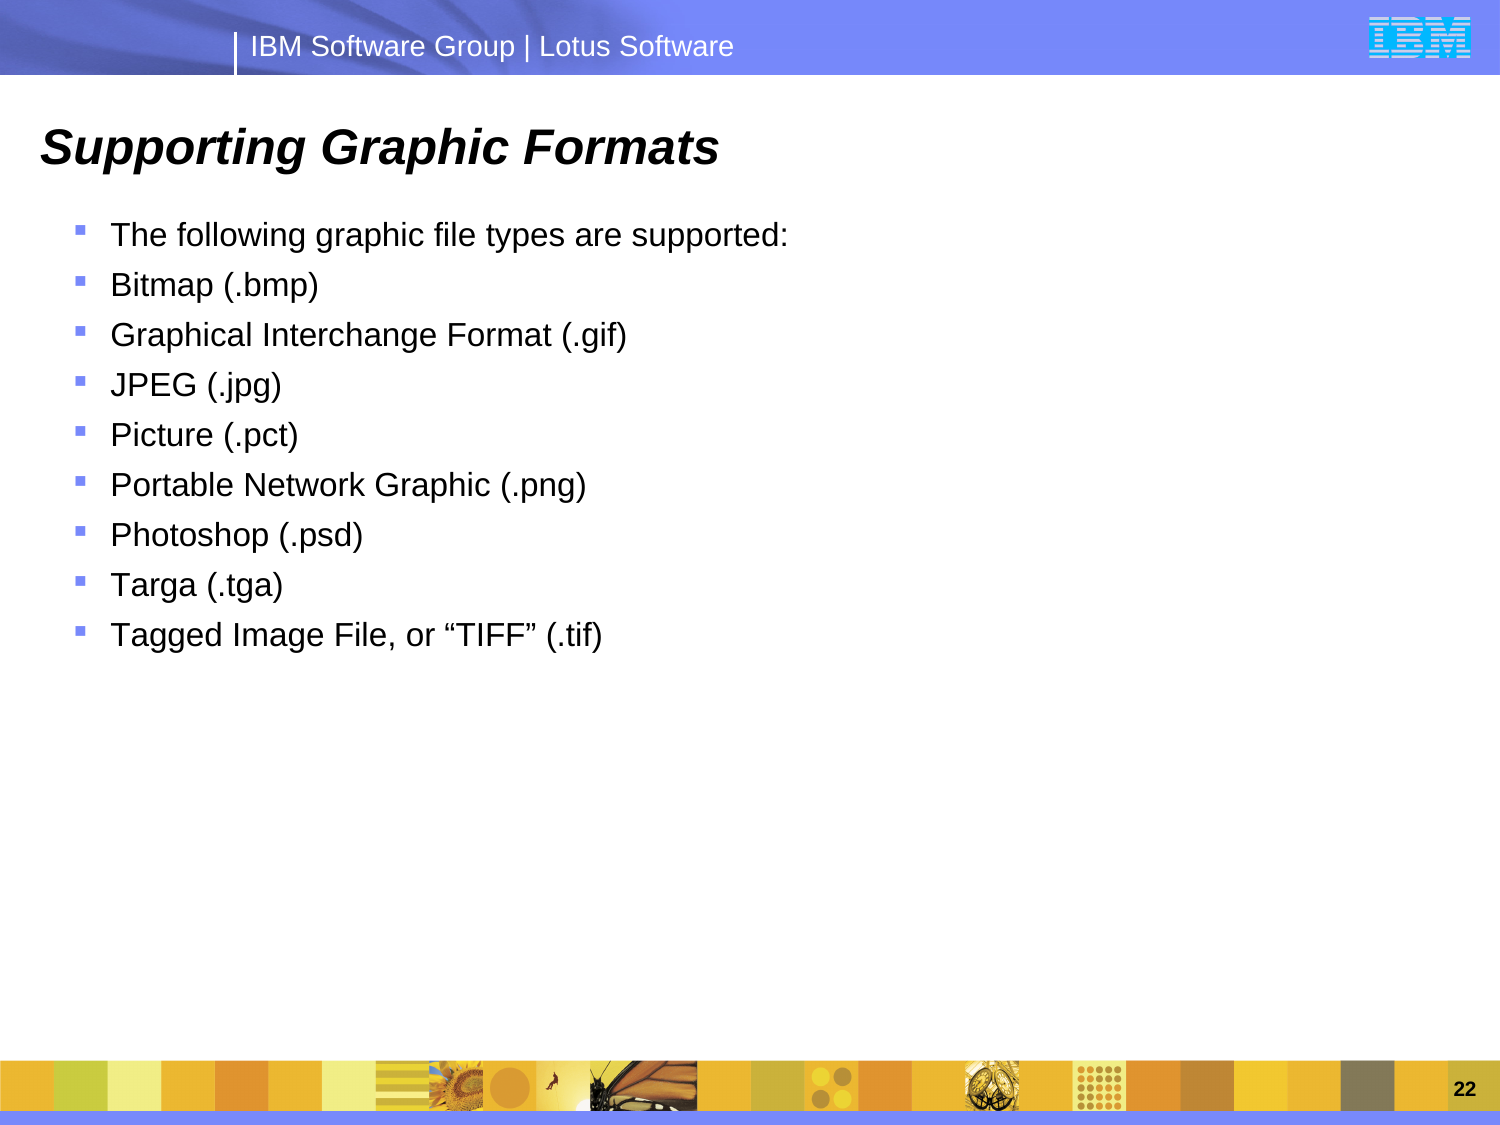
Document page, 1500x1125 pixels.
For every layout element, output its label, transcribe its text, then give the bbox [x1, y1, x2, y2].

picture [0, 0, 1500, 75]
list The following graphic file types are supported: Bitmap (.bmp) Graphical Interchange Format (.gif) JPEG (.jpg) Picture (.pct) Portable Network Graphic (.png) Photoshop (.psd) Targa (.tga) Tagged Image File, or “TIFF” (.tif) [57, 210, 1434, 1029]
picture [0, 1060, 1500, 1111]
title Supporting Graphic Formats [25, 114, 1378, 197]
